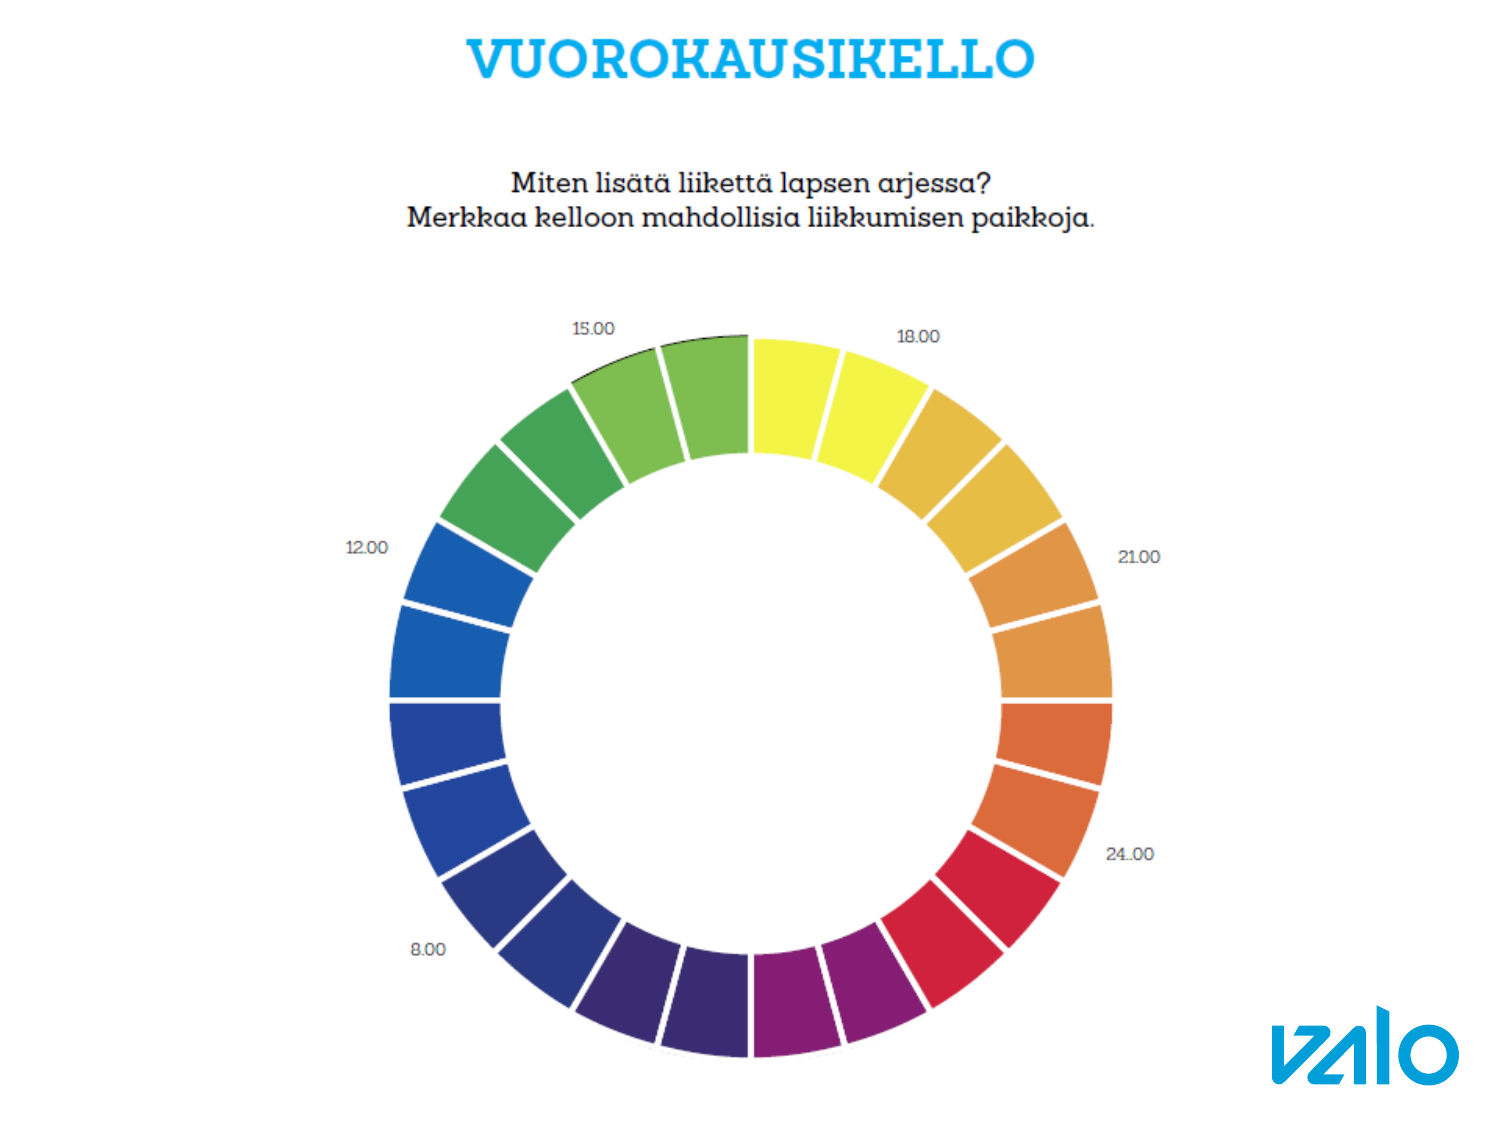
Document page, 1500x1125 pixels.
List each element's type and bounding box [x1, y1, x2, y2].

picture [265, 0, 1253, 1084]
